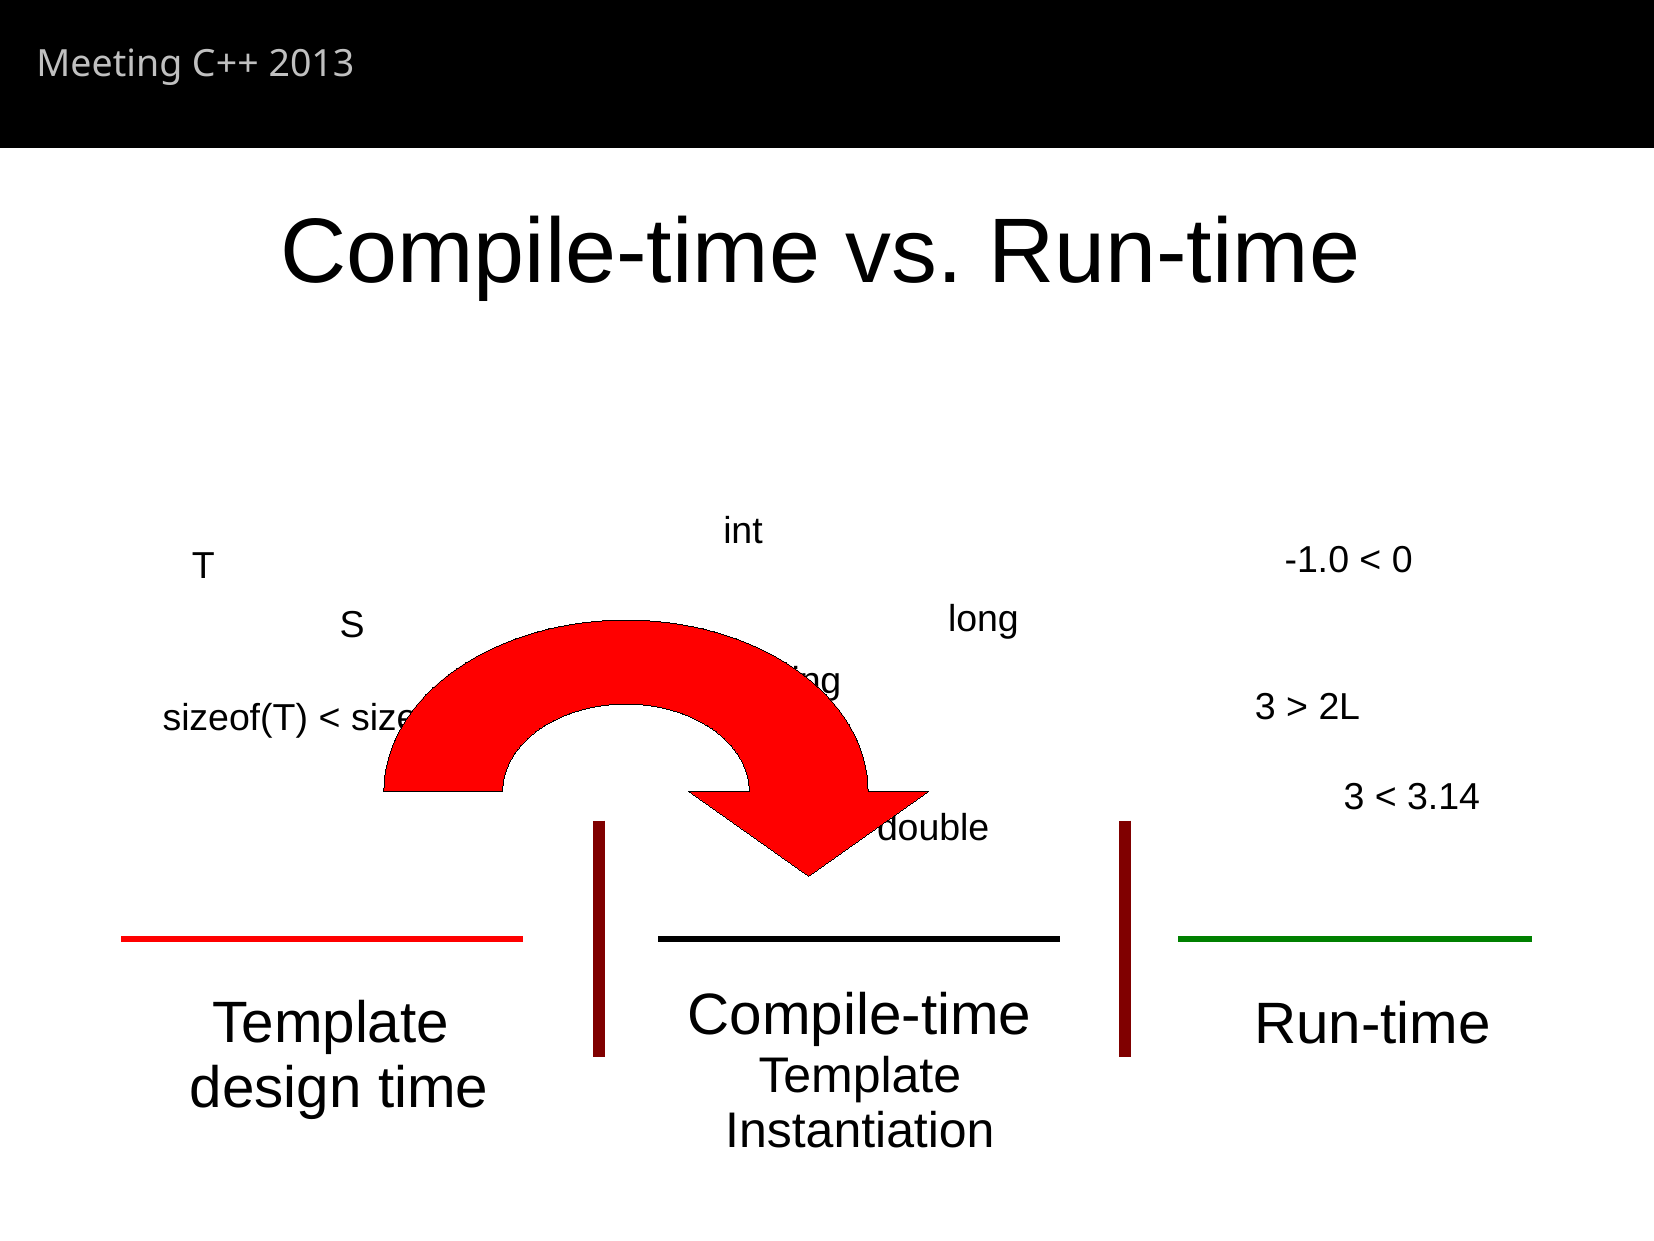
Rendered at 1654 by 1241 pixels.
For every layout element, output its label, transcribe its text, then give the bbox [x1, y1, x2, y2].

text_box Run-time [1239, 983, 1506, 1063]
text_box std::string [767, 651, 857, 709]
text_box double [862, 799, 1004, 857]
text_box int [708, 501, 778, 559]
text_box Compile-time Template Instantiation [673, 974, 1047, 1166]
text_box 3 < 3.14 [1328, 767, 1495, 825]
text_box sizeof(T) < sizeof(S) [147, 689, 430, 747]
text_box T [177, 537, 230, 595]
text_box [383, 620, 929, 877]
text_box 3 > 2L [1240, 678, 1376, 735]
text_box S [324, 596, 380, 656]
text_box -1.0 < 0 [1269, 531, 1428, 589]
title Compile-time vs. Run-time [76, 147, 1565, 355]
text_box Template design time [175, 982, 504, 1131]
text_box long [933, 590, 1034, 648]
